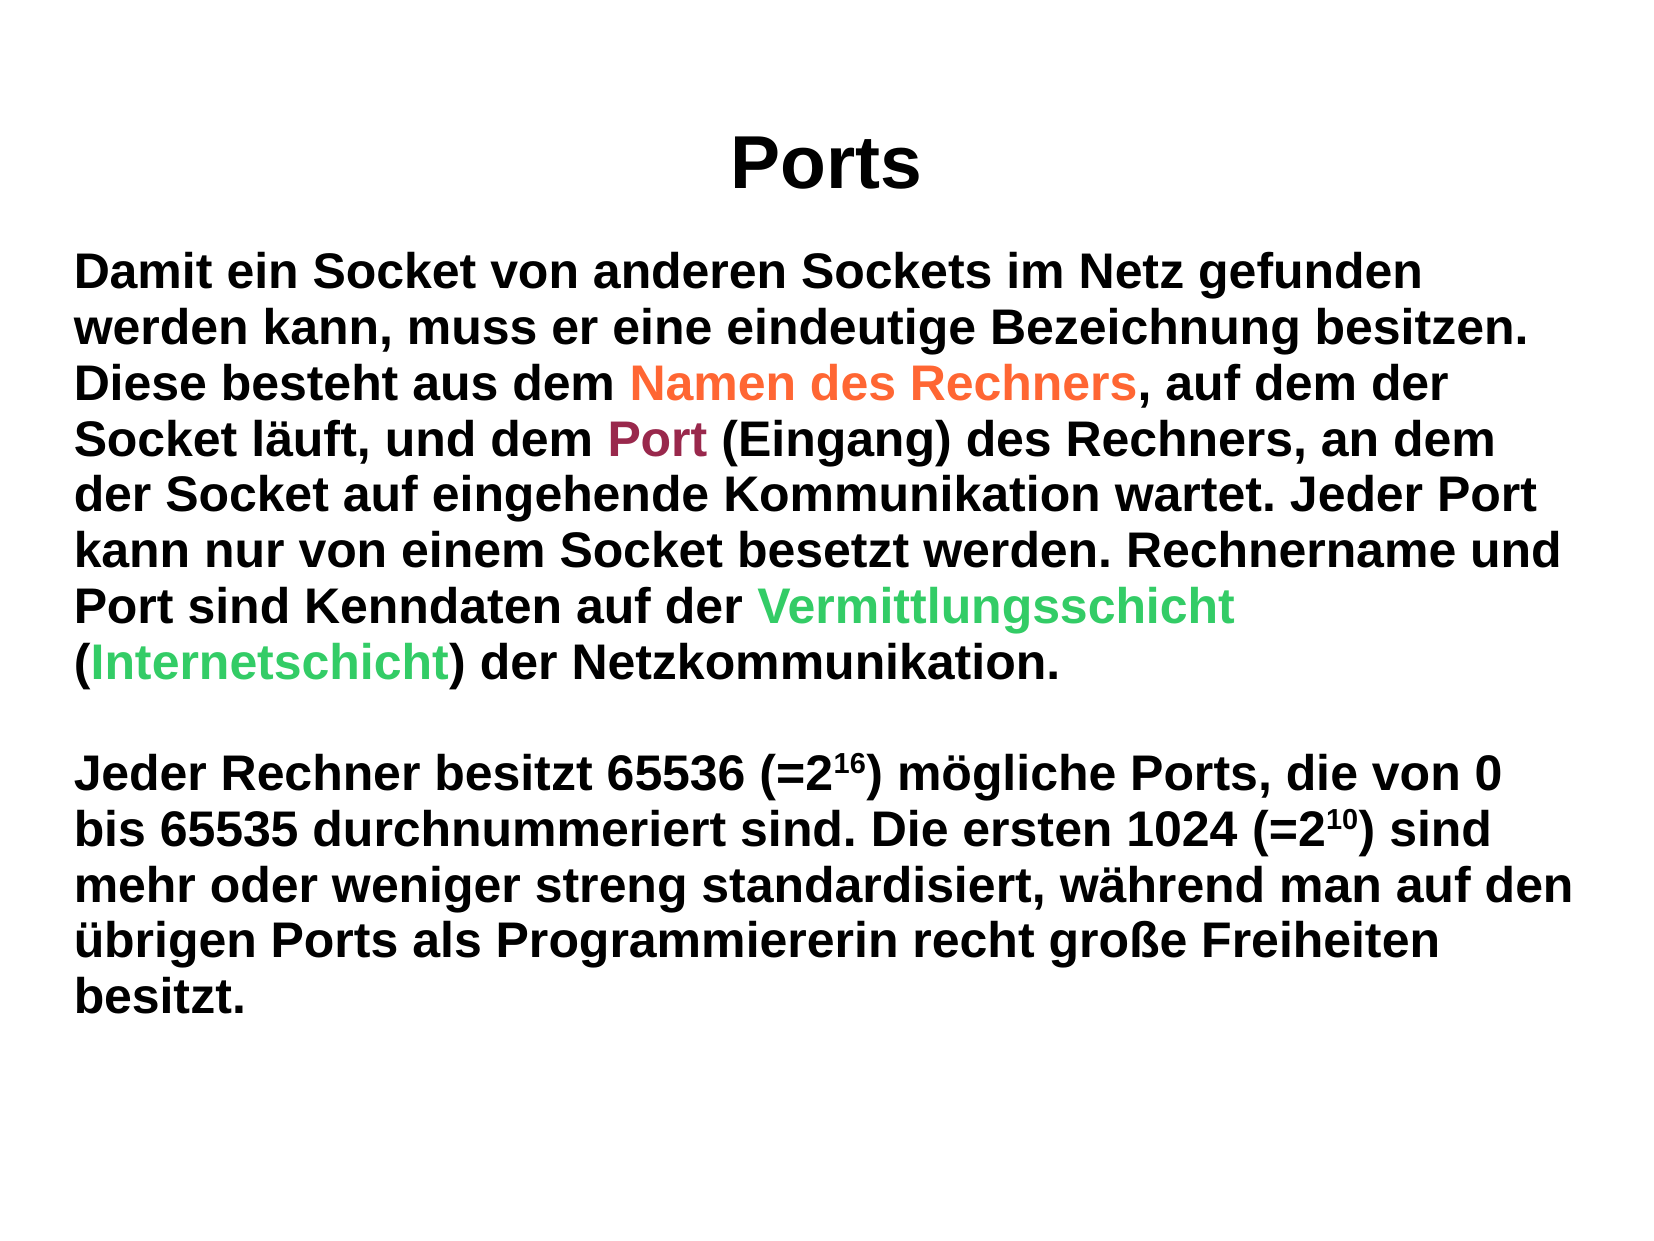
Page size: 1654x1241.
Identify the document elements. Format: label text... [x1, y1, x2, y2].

title Ports [88, 78, 1565, 236]
text_box Damit ein Socket von anderen Sockets im Netz gefunden werden kann, muss er eine eindeutige Bezeichnung besitzen. Diese besteht aus dem Namen des Rechners, auf dem der Socket läuft, und dem Port (Eingang) des Rechners, an dem der Socket auf eingehende Kommunikation wartet. Jeder Port kann nur von einem Socket besetzt werden. Rechnername und Port sind Kenndaten auf der Vermittlungsschicht (Internetschicht) der Netzkommunikation. Jeder Rechner besitzt 65536 (=216) mögliche Ports, die von 0 bis 65535 durchnummeriert sind. Die ersten 1024 (=210) sind mehr oder weniger streng standardisiert, während man auf den übrigen Ports als Programmiererin recht große Freiheiten besitzt. [59, 236, 1595, 1052]
